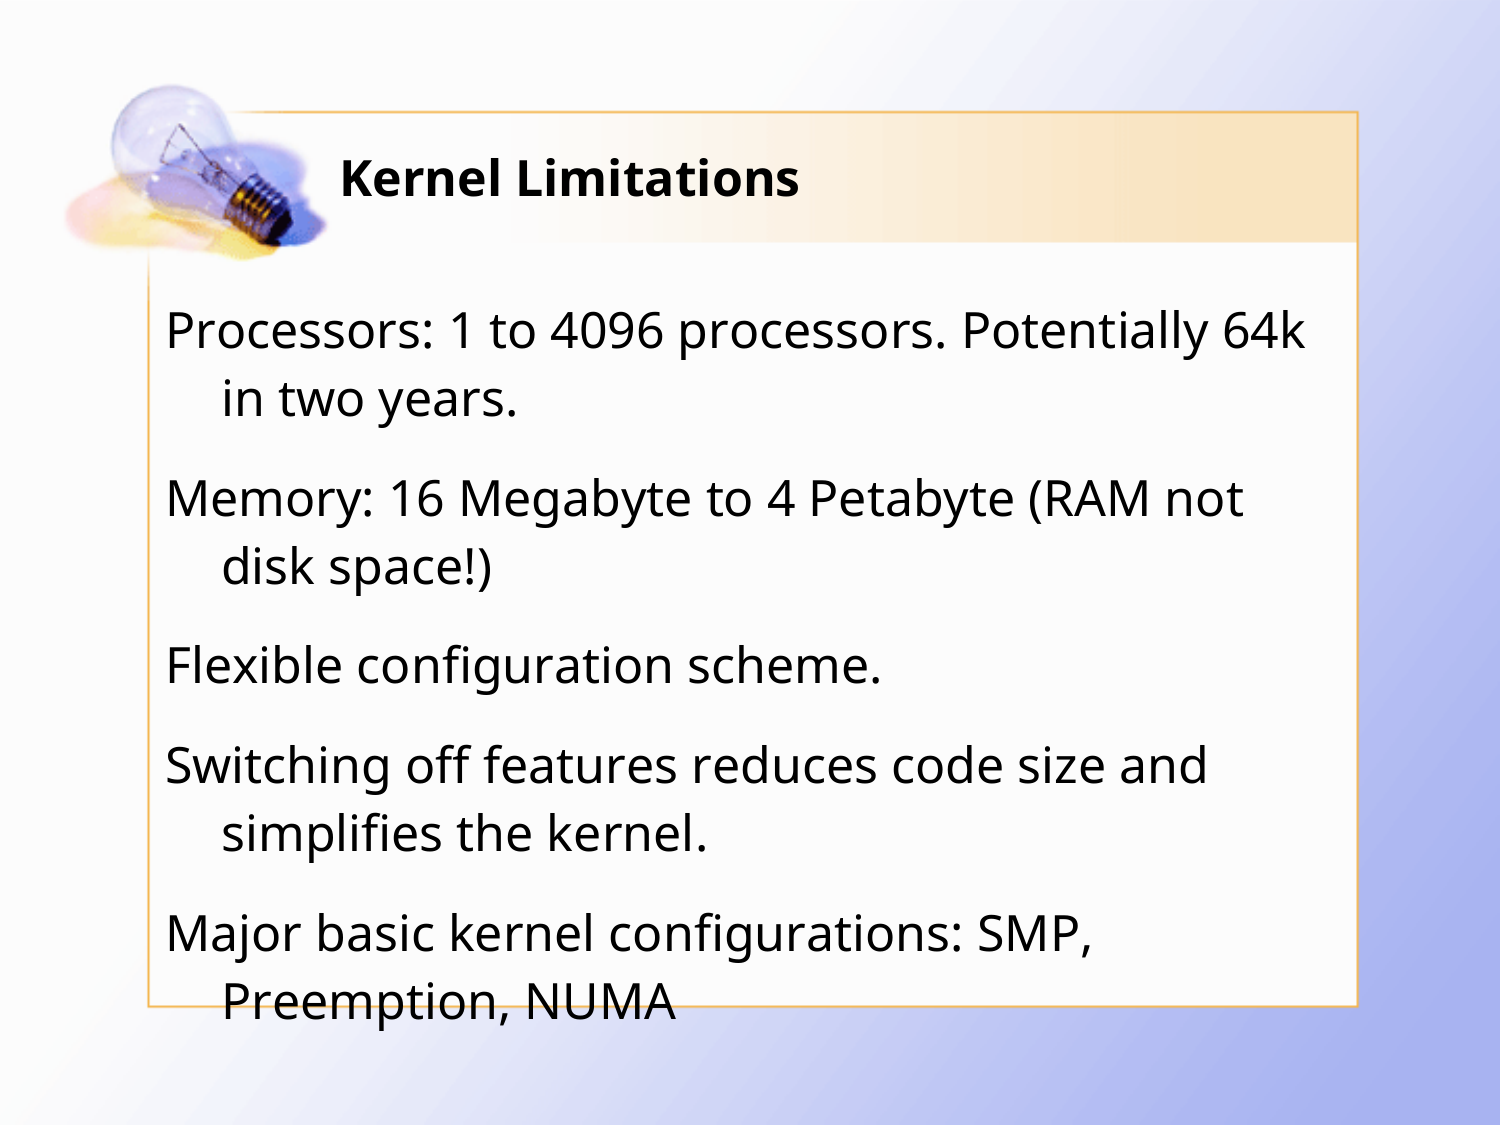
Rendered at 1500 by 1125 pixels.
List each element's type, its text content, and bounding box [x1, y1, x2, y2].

list Processors: 1 to 4096 processors. Potentially 64k in two years. Memory: 16 Megabyte to 4 Petabyte (RAM not disk space!) Flexible configuration scheme. Switching off features reduces code size and simplifies the kernel. Major basic kernel configurations: SMP, Preemption, NUMA [150, 287, 1351, 1055]
picture [0, 0, 1500, 1125]
title Kernel Limitations [324, 134, 1275, 223]
